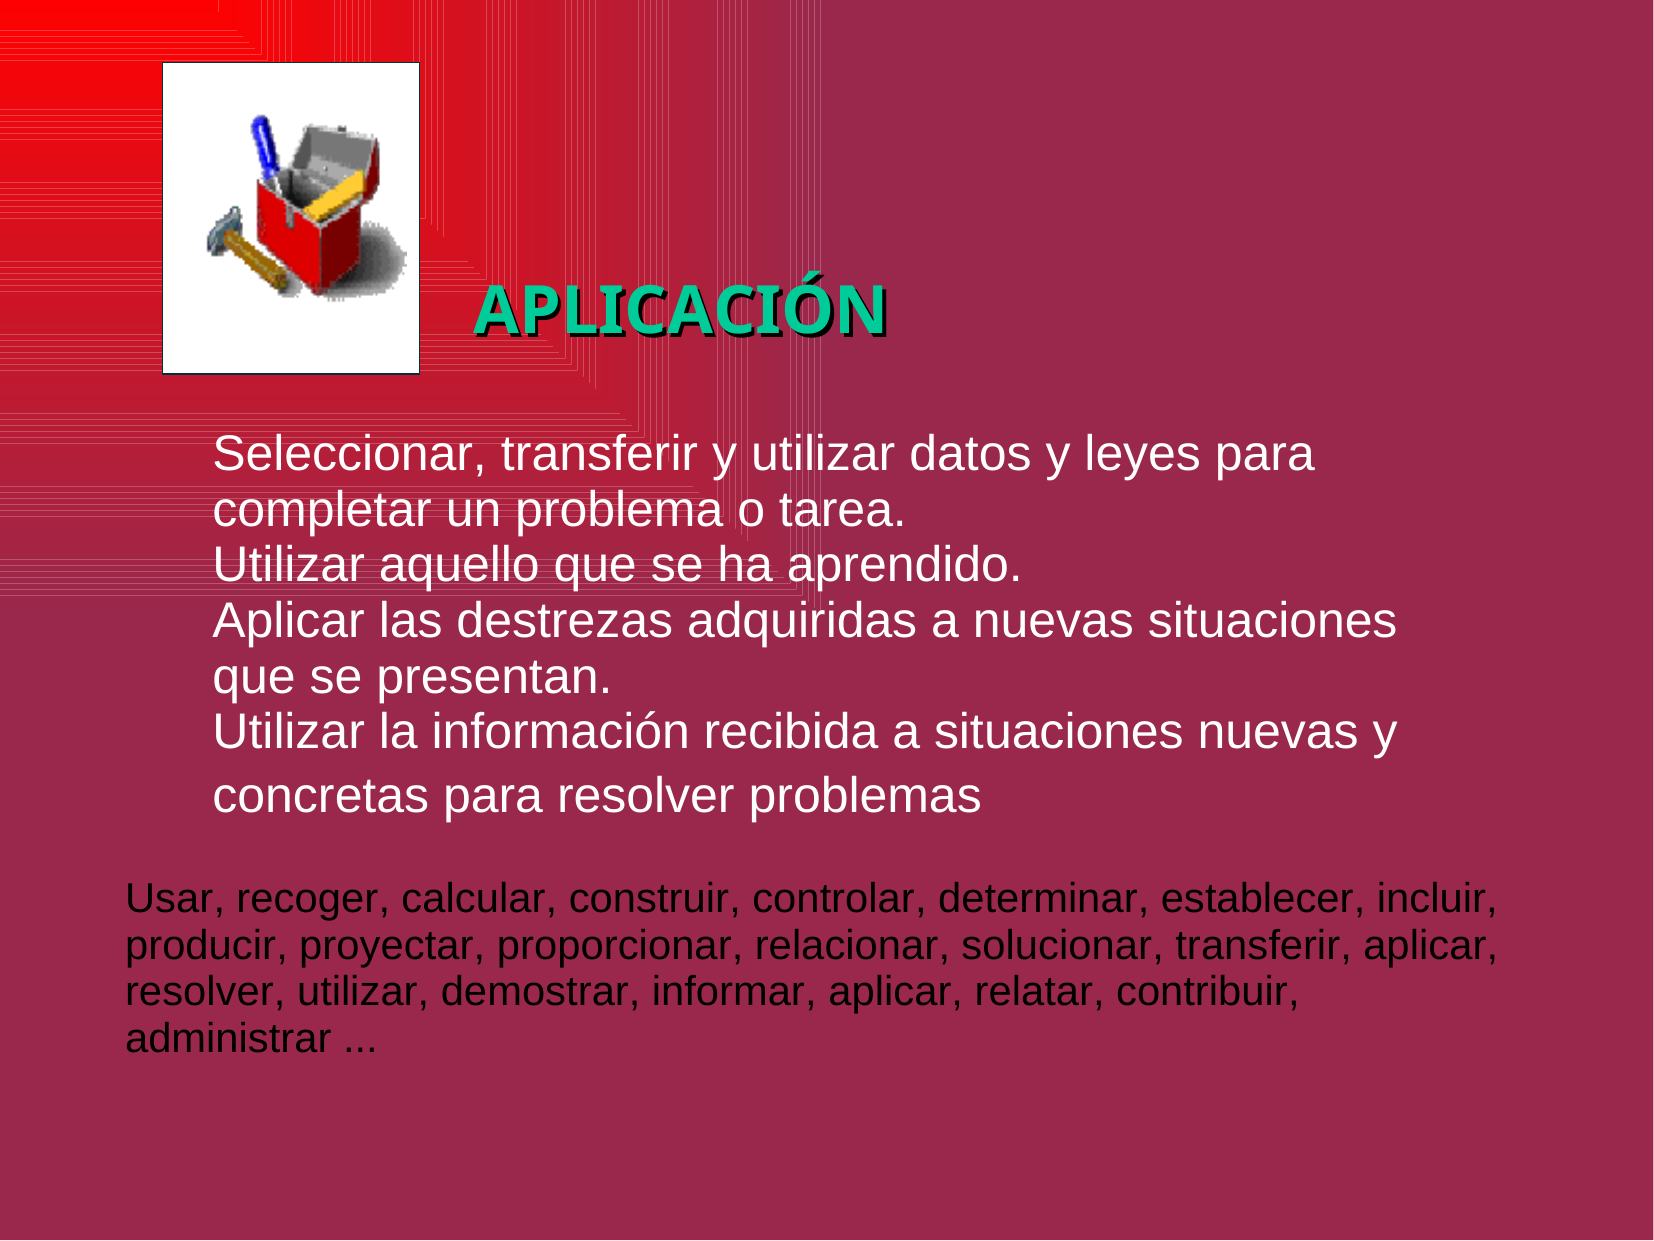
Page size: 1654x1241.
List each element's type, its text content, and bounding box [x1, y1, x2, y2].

text_box [162, 62, 420, 375]
text_box Seleccionar, transferir y utilizar datos y leyes para completar un problema o tarea. Utilizar aquello que se ha aprendido. Aplicar las destrezas adquiridas a nuevas situaciones que se presentan. Utilizar la información recibida a situaciones nuevas y concretas para resolver problemas [212, 424, 1450, 835]
text_box Usar, recoger, calcular, construir, controlar, determinar, establecer, incluir, producir, proyectar, proporcionar, relacionar, solucionar, transferir, aplicar, resolver, utilizar, demostrar, informar, aplicar, relatar, contribuir, administrar ... [125, 875, 1538, 1115]
text_box APLICACIÓN [399, 262, 963, 360]
picture [187, 99, 407, 325]
